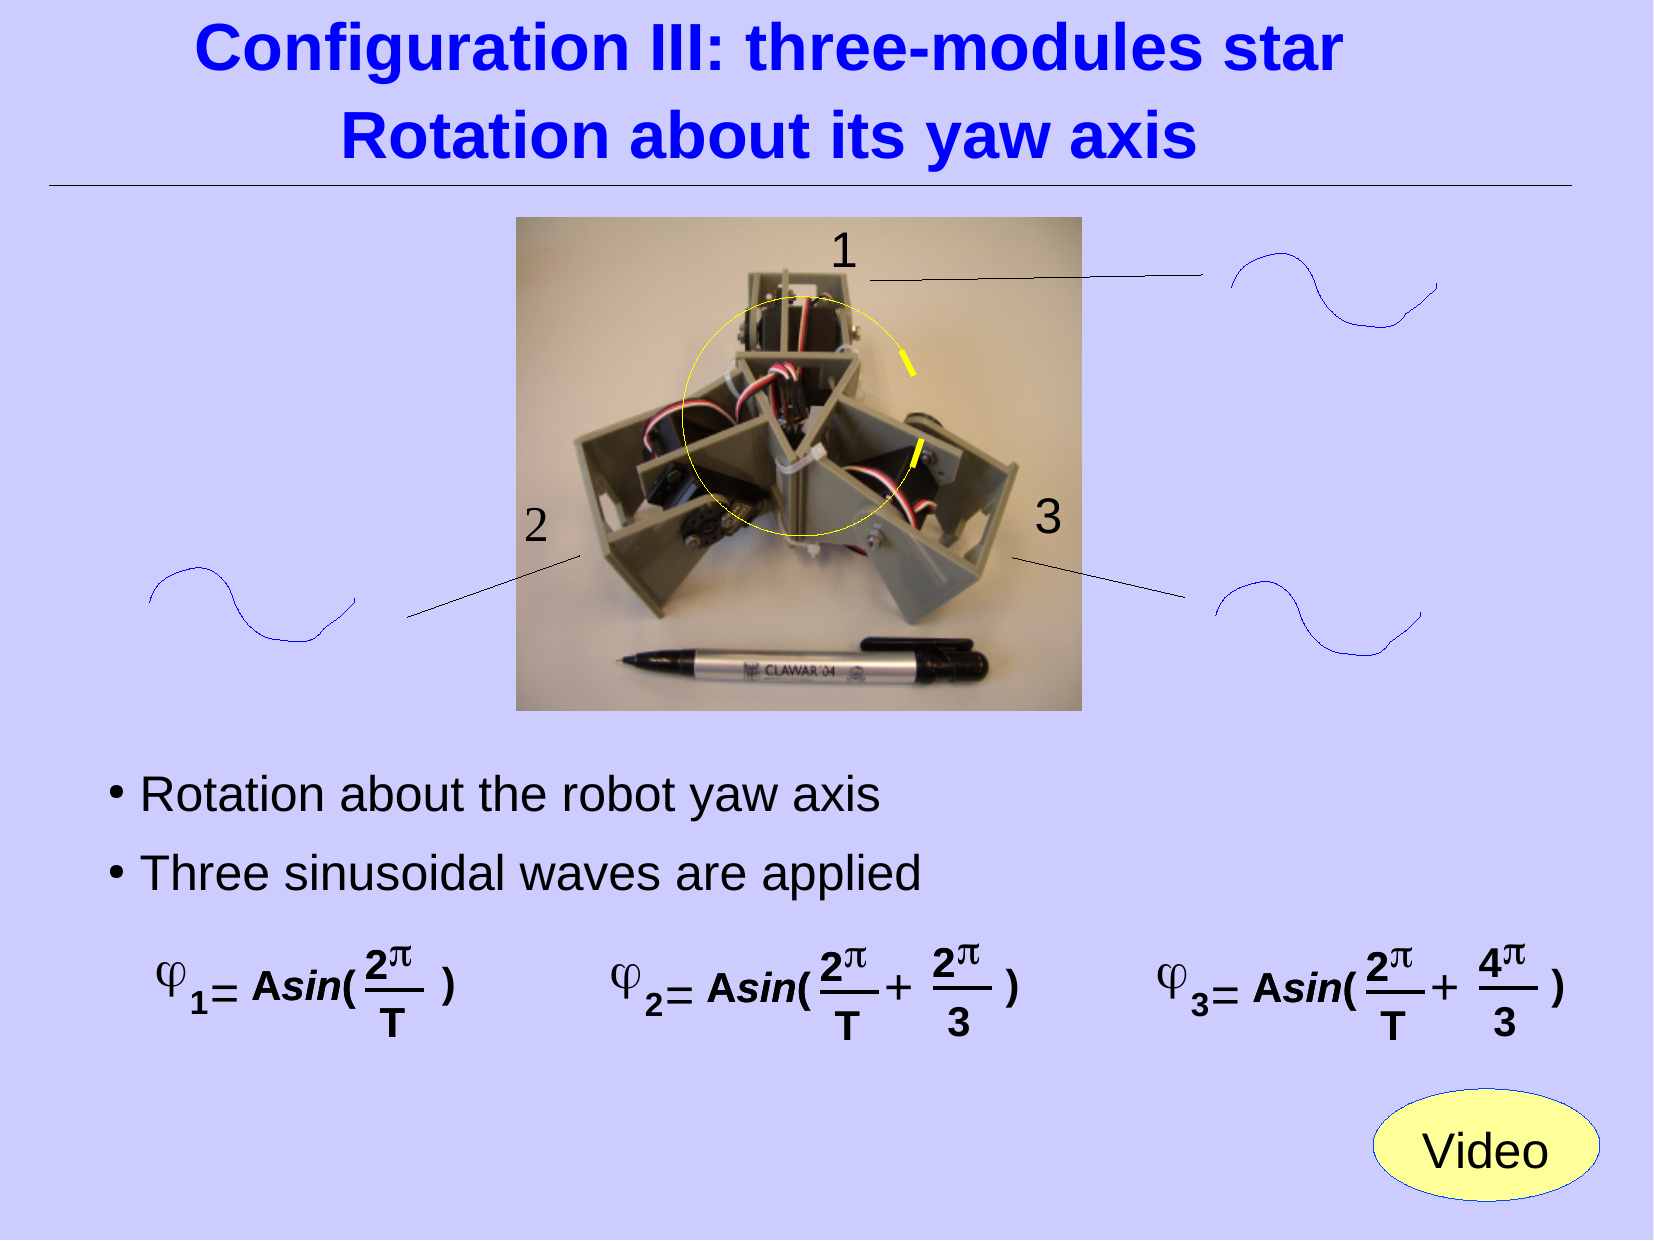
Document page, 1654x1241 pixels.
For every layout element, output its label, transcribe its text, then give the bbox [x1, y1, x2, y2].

text_box 2 [1365, 943, 1390, 998]
text_box p [957, 935, 981, 990]
text_box Asin( [251, 962, 356, 1017]
text_box 2 [364, 941, 389, 996]
text_box ) [1005, 961, 1044, 1016]
text_box Video [1421, 1122, 1552, 1179]
text_box j [1156, 951, 1188, 1021]
text_box [1373, 1088, 1600, 1202]
text_box 2 [932, 939, 956, 994]
text_box ) [441, 959, 481, 1014]
text_box 2 [819, 943, 844, 998]
text_box Rotation about the robot yaw axis Three sinusoidal waves are applied [107, 765, 1583, 916]
text_box 4 [1478, 987, 1502, 994]
text_box j [155, 949, 188, 1019]
text_box 3 [1493, 998, 1519, 1053]
text_box p [1390, 938, 1414, 994]
text_box = [664, 967, 695, 1030]
text_box 2 [644, 986, 664, 1030]
text_box p [389, 936, 413, 992]
text_box T [379, 1000, 406, 1055]
text_box + [1430, 959, 1460, 1022]
text_box 3 [1034, 488, 1063, 552]
text_box T [834, 1002, 861, 1057]
text_box + [884, 959, 914, 1022]
text_box 2 [523, 497, 565, 558]
text_box 1 [189, 984, 209, 1028]
text_box = [209, 965, 240, 1028]
text_box j [610, 951, 642, 1021]
text_box = [1210, 967, 1241, 1030]
text_box p [1503, 935, 1527, 990]
text_box 3 [1190, 986, 1210, 1030]
text_box Asin( [1252, 964, 1357, 1019]
title Configuration III: three-modules star Rotation about its yaw axis [132, 0, 1408, 181]
text_box 4 [1478, 939, 1502, 986]
text_box T [1380, 1002, 1407, 1057]
text_box p [844, 938, 868, 994]
text_box 1 [830, 221, 859, 285]
text_box ) [1551, 961, 1590, 1016]
text_box Asin( [706, 964, 811, 1019]
picture [516, 217, 1082, 711]
text_box 3 [947, 998, 973, 1053]
